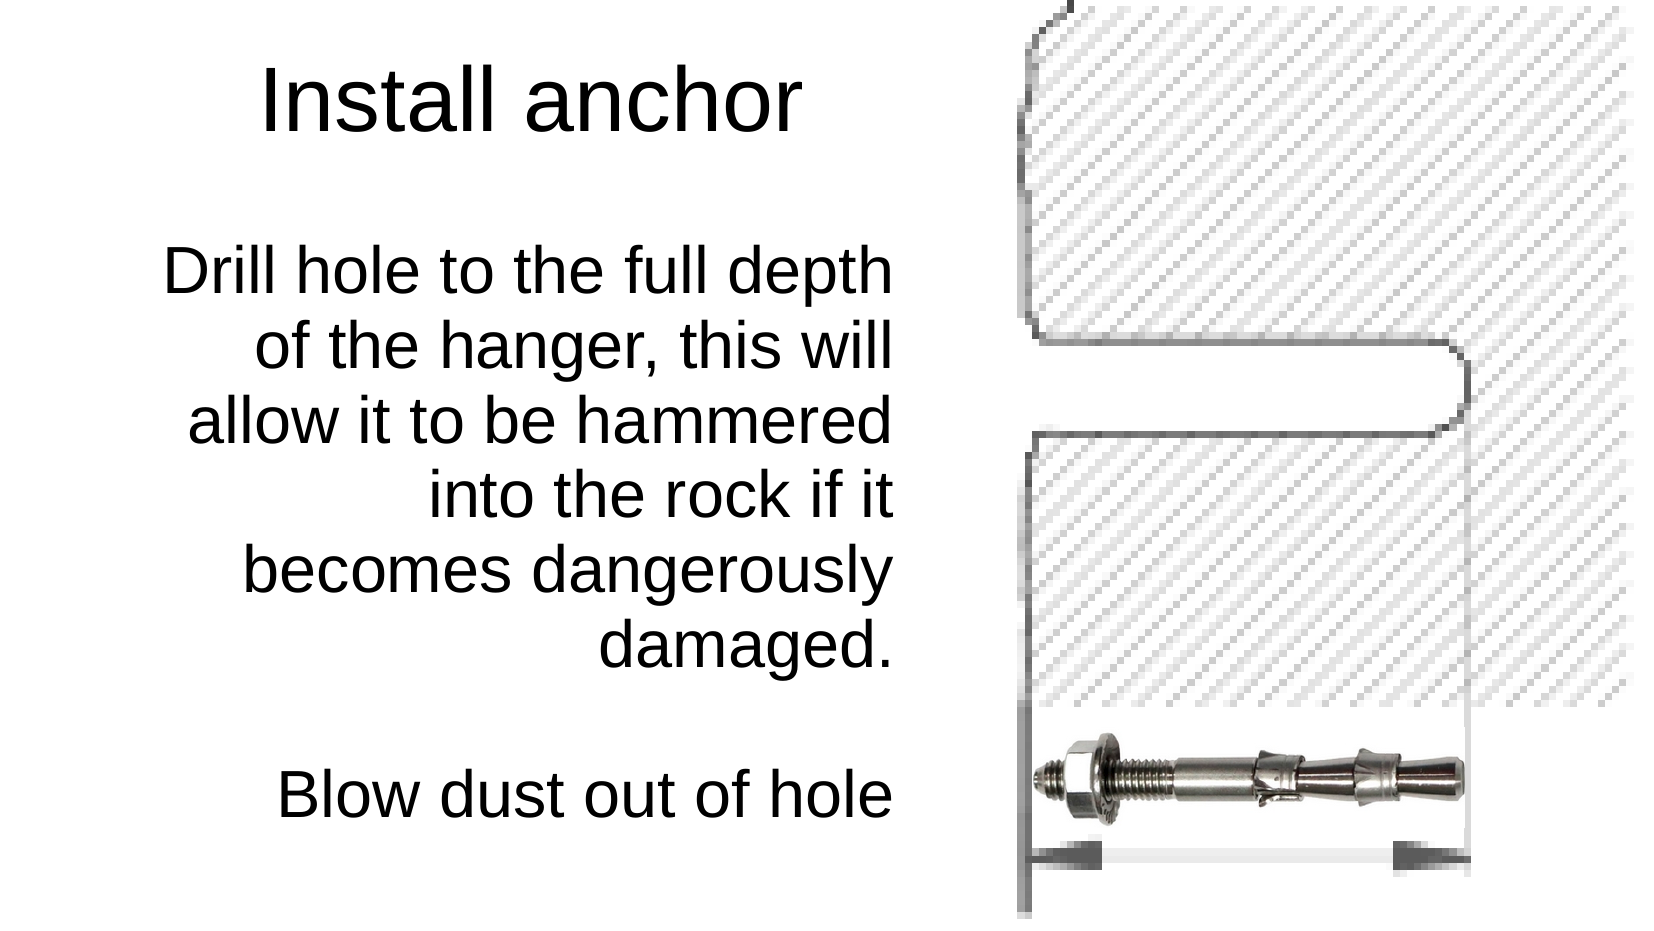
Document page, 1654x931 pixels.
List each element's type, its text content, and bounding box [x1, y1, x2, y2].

picture [933, 0, 1654, 931]
text_box Drill hole to the full depth of the hanger, this will allow it to be hammered into the rock if it becomes dangerously damaged. Blow dust out of hole [138, 225, 910, 922]
title Install anchor [70, 21, 993, 178]
